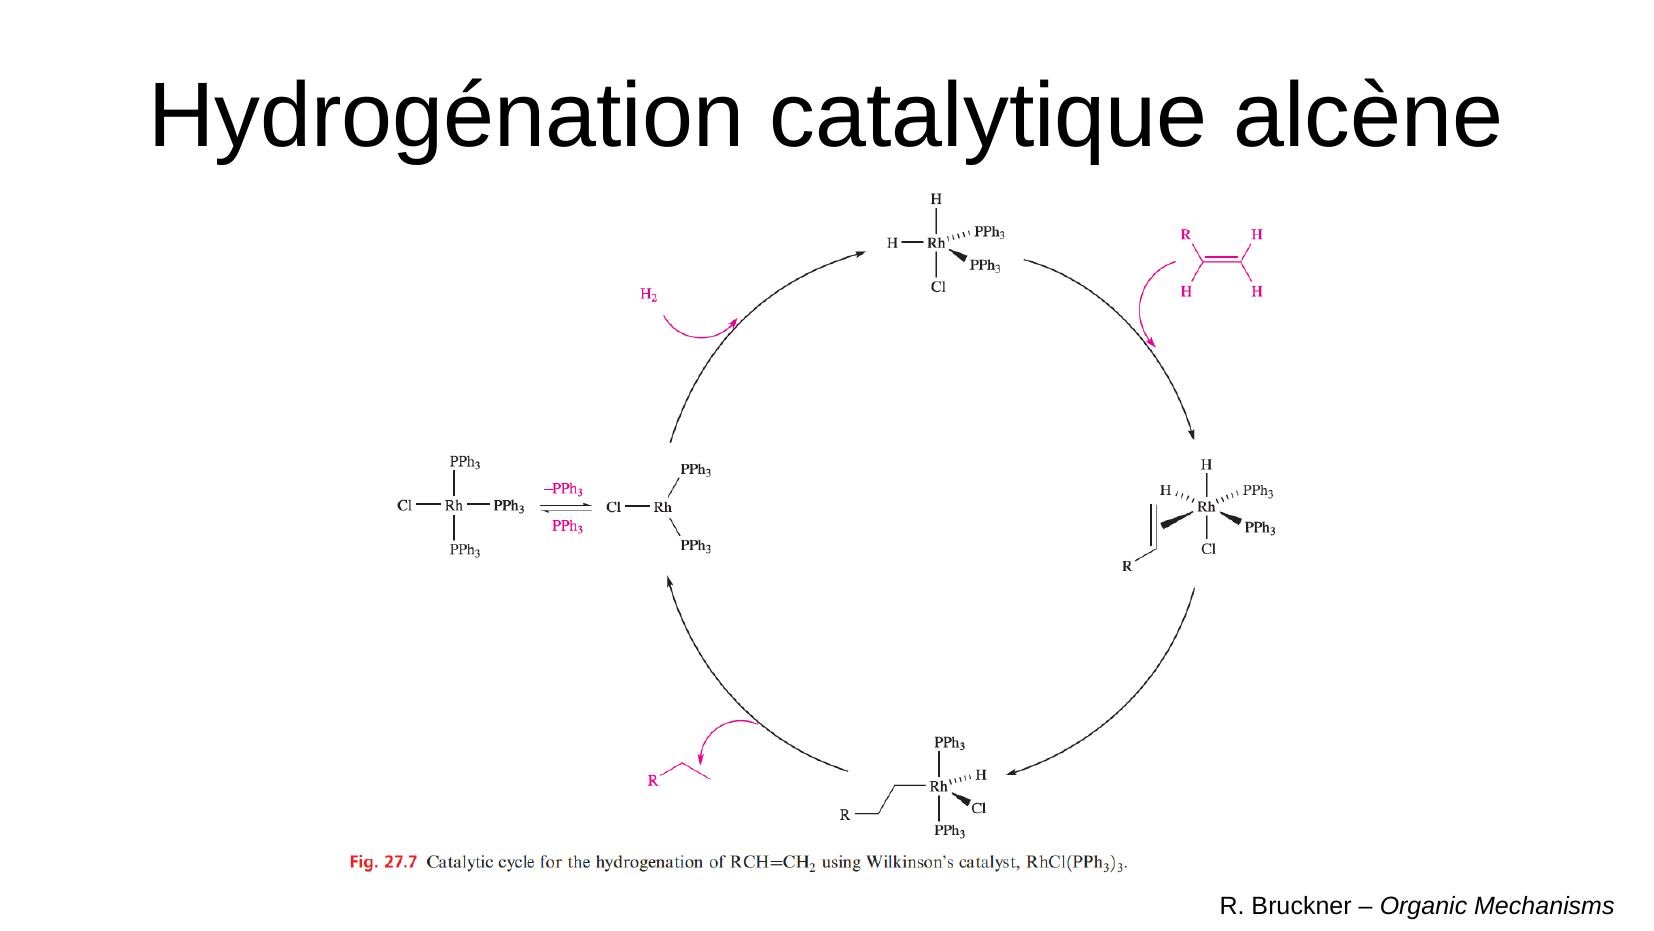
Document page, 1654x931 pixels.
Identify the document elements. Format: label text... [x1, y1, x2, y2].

text_box R. Bruckner – Organic Mechanisms [1204, 884, 1654, 931]
title Hydrogénation catalytique alcène [82, 37, 1571, 193]
picture [295, 192, 1288, 885]
